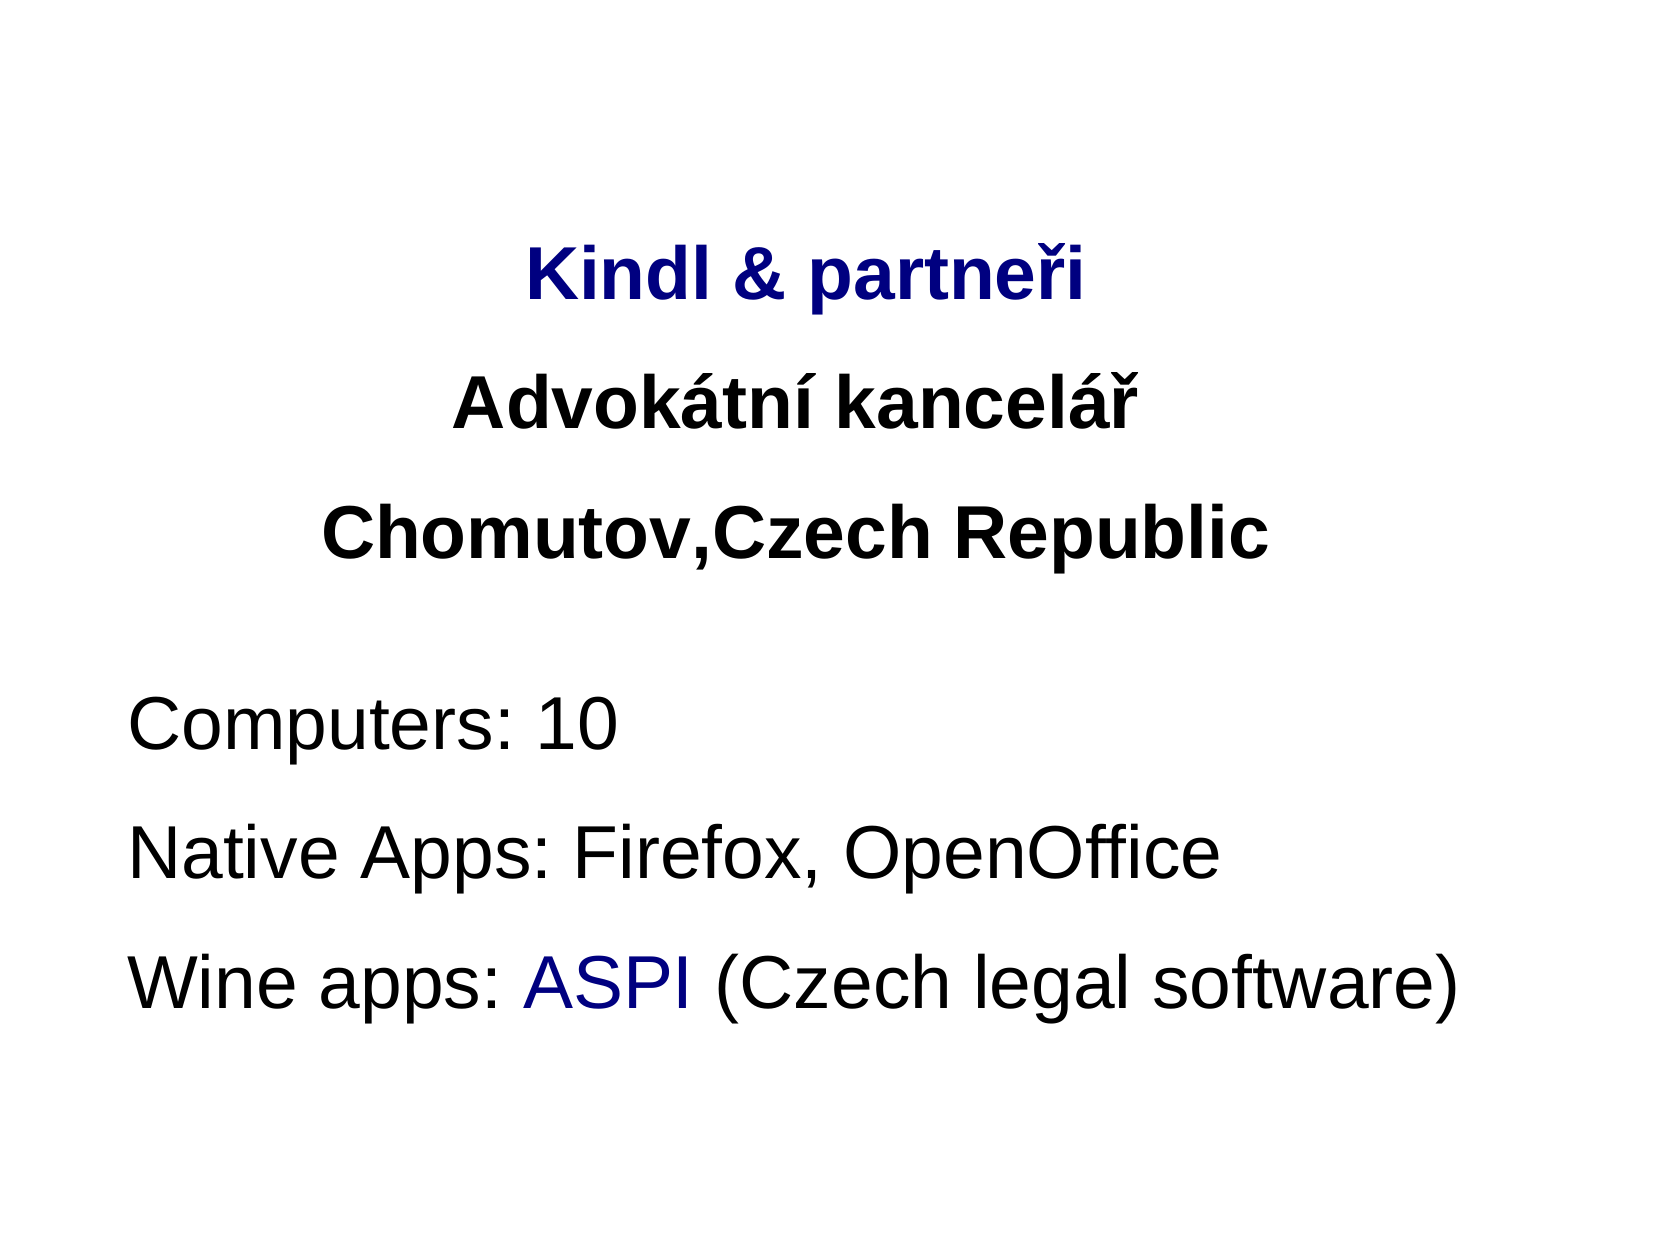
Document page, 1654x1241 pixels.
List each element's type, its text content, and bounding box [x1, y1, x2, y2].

text_box Computers: 10 Native Apps: Firefox, OpenOffice Wine apps: ASPI (Czech legal software)‏ [112, 675, 1501, 1051]
text_box Kindl & partneři Advokátní kancelář Chomutov,Czech Republic [149, 225, 1463, 542]
